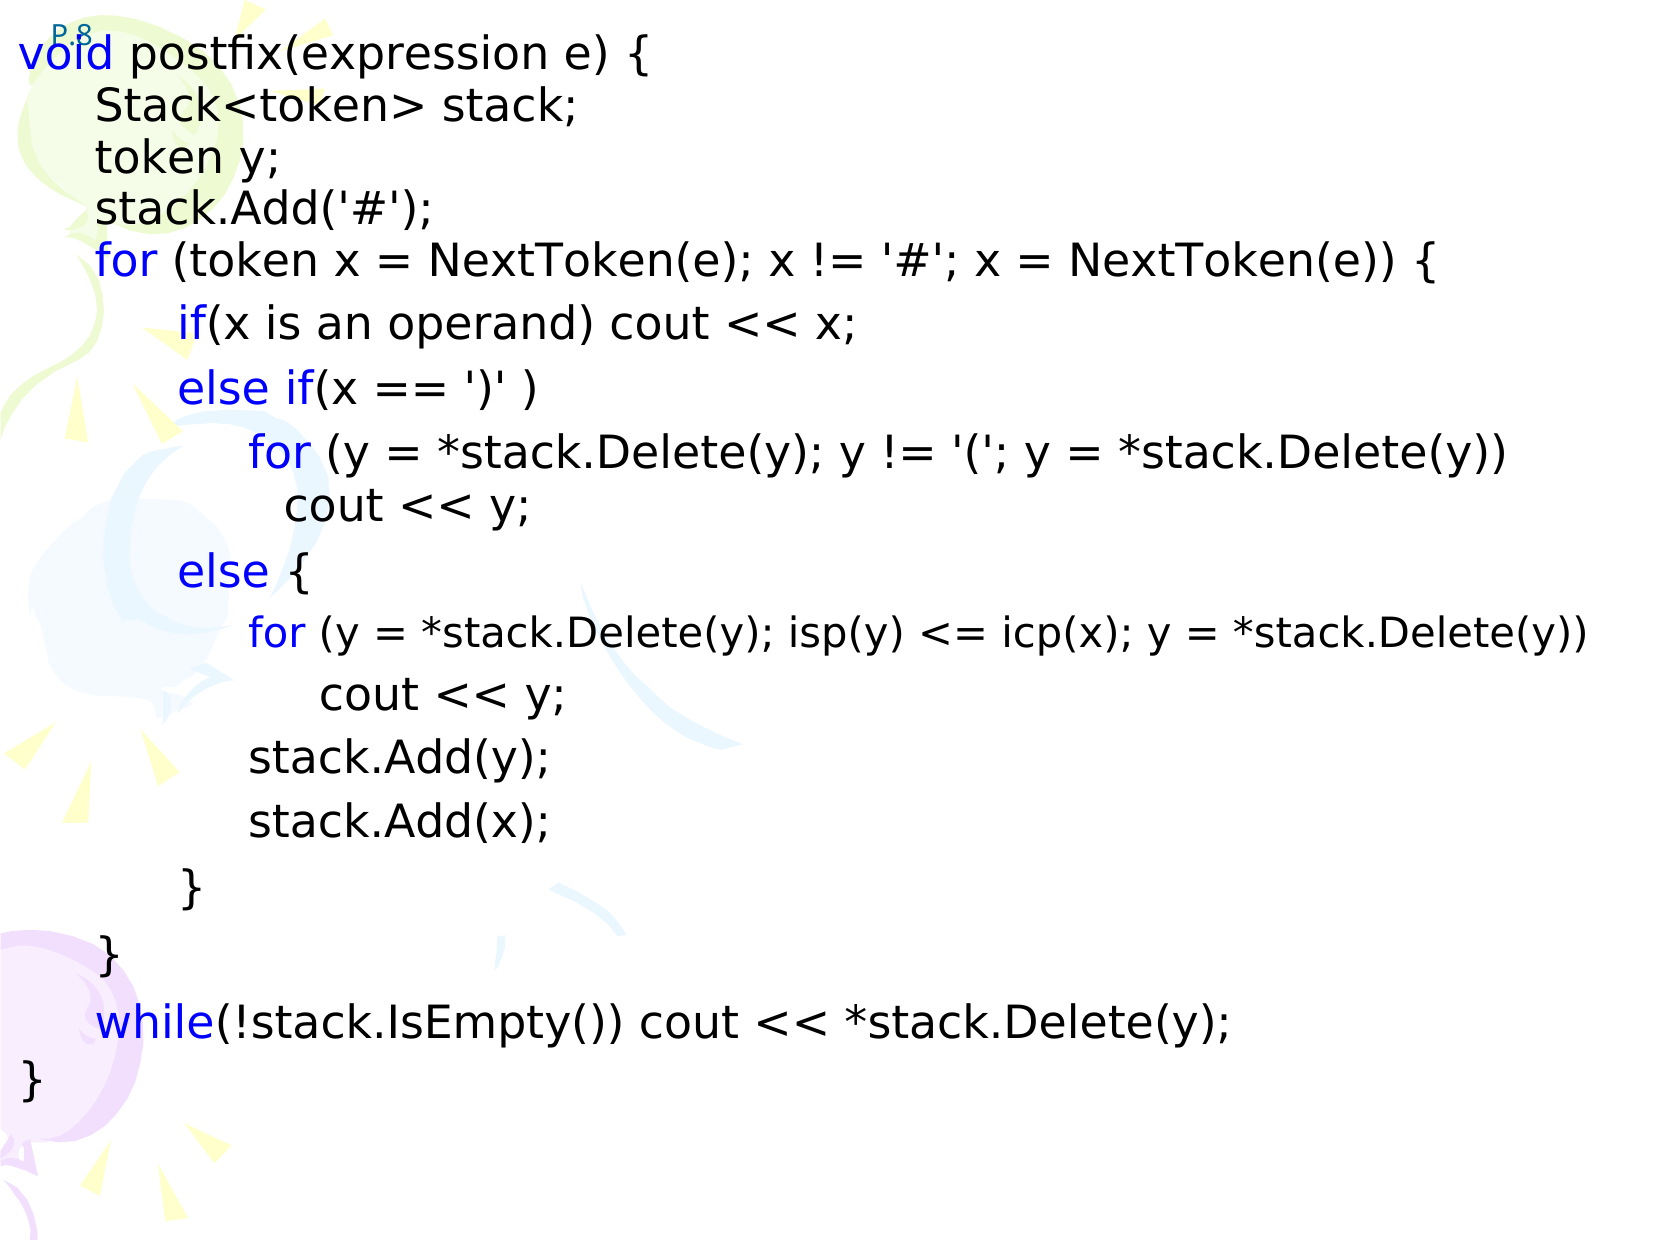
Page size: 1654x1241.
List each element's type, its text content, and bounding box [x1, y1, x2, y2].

list void postfix(expression e) { Stack<token> stack; token y; stack.Add('#'); for (token x = NextToken(e); x != '#'; x = NextToken(e)) { if(x is an operand) cout << x; else if(x == ')' ) for (y = *stack.Delete(y); y != '('; y = *stack.Delete(y)) cout << y; else { for (y = *stack.Delete(y); isp(y) <= icp(x); y = *stack.Delete(y)) cout << y; stack.Add(y); stack.Add(x); } } while(!stack.IsEmpty()) cout << *stack.Delete(y); } [0, 39, 1624, 1190]
